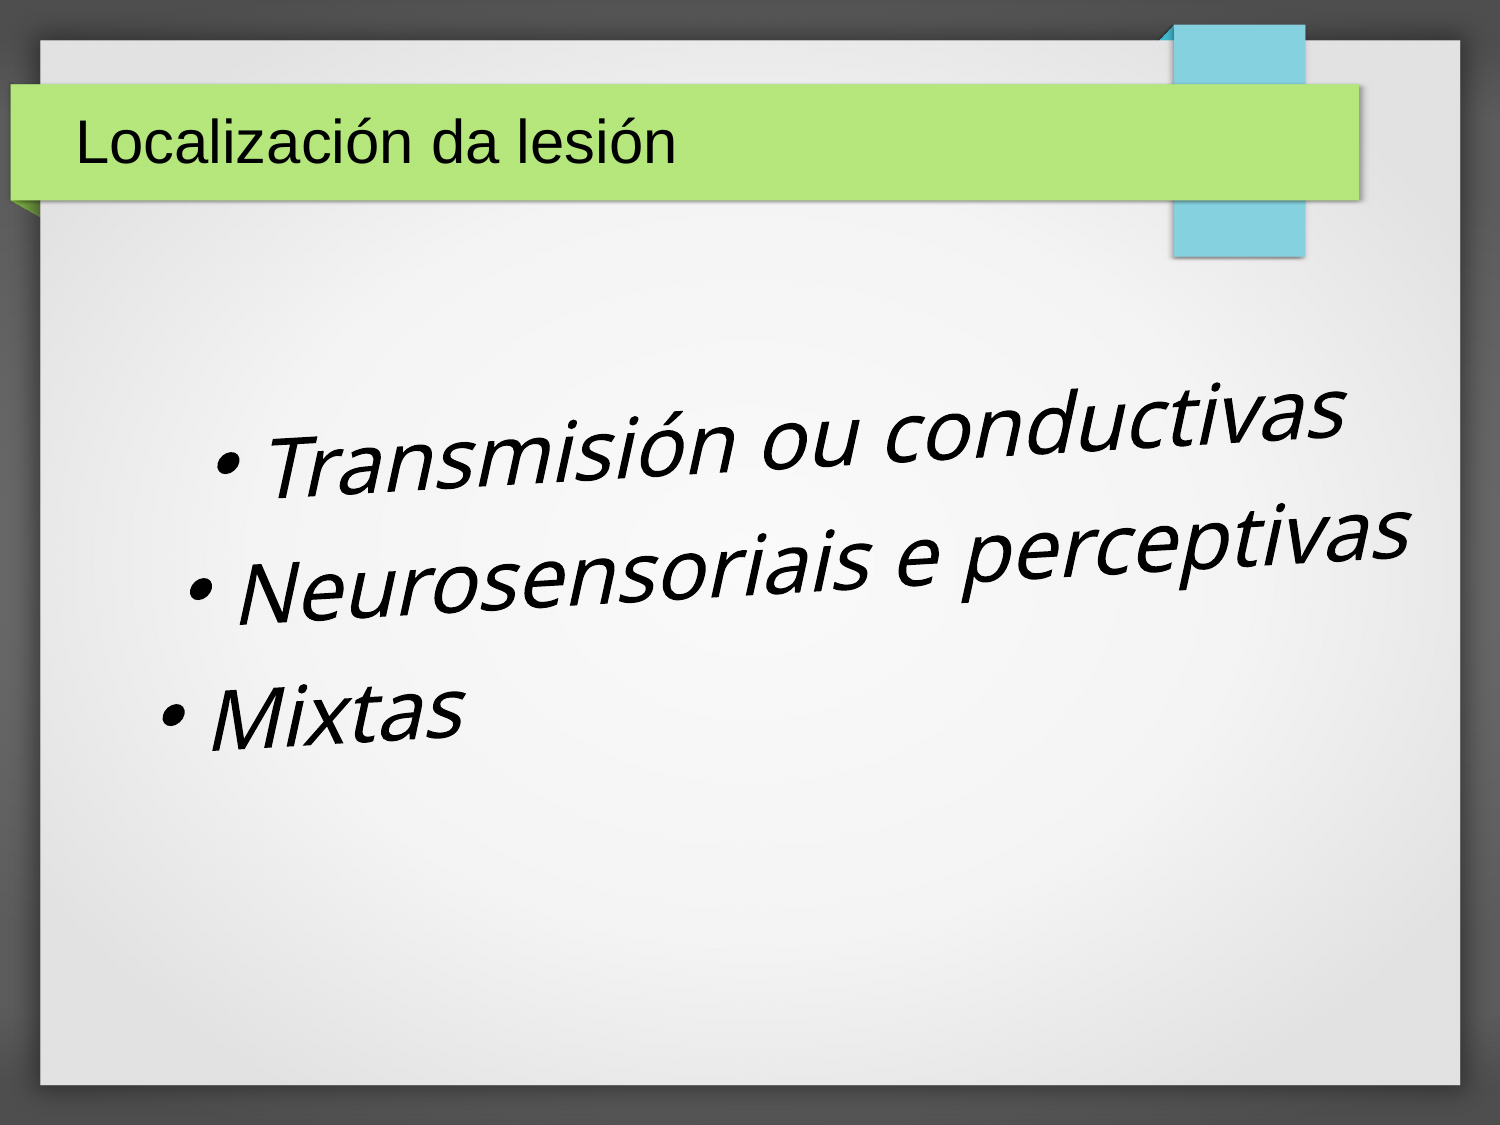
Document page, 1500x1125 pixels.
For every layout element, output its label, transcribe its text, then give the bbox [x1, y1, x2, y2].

picture [0, 0, 1500, 1125]
text_box Transmisión ou conductivas Neurosensoriais e perceptivas Mixtas [76, 343, 1500, 1020]
text_box Localización da lesión [75, 85, 1147, 193]
